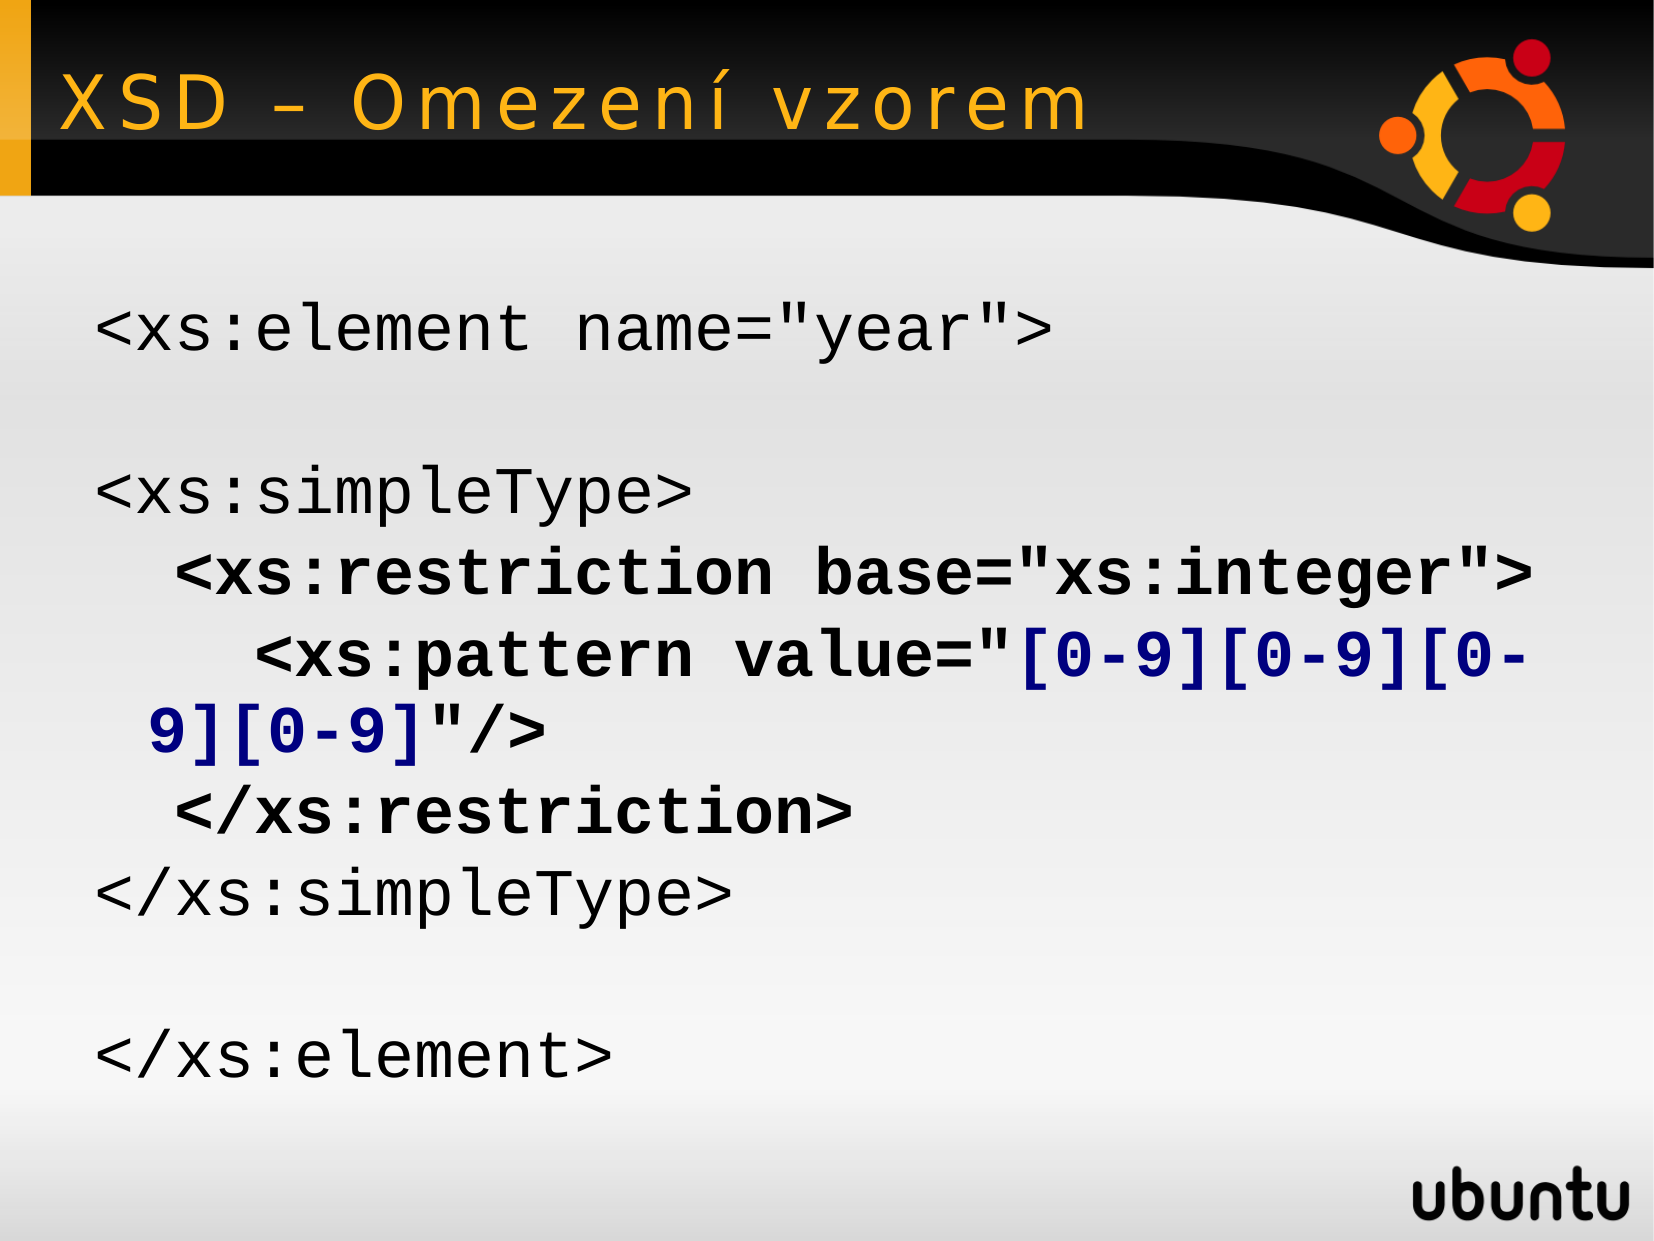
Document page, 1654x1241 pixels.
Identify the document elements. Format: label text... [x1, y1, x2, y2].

list <xs:element name="year"> <xs:simpleType> <xs:restriction base="xs:integer"> <xs:pattern value="[0-9][0-9][0-9][0-9]"/> </xs:restriction> </xs:simpleType> </xs:element> [76, 295, 1565, 1114]
picture [0, 0, 1654, 1241]
title XSD – Omezení vzorem [59, 29, 1270, 178]
